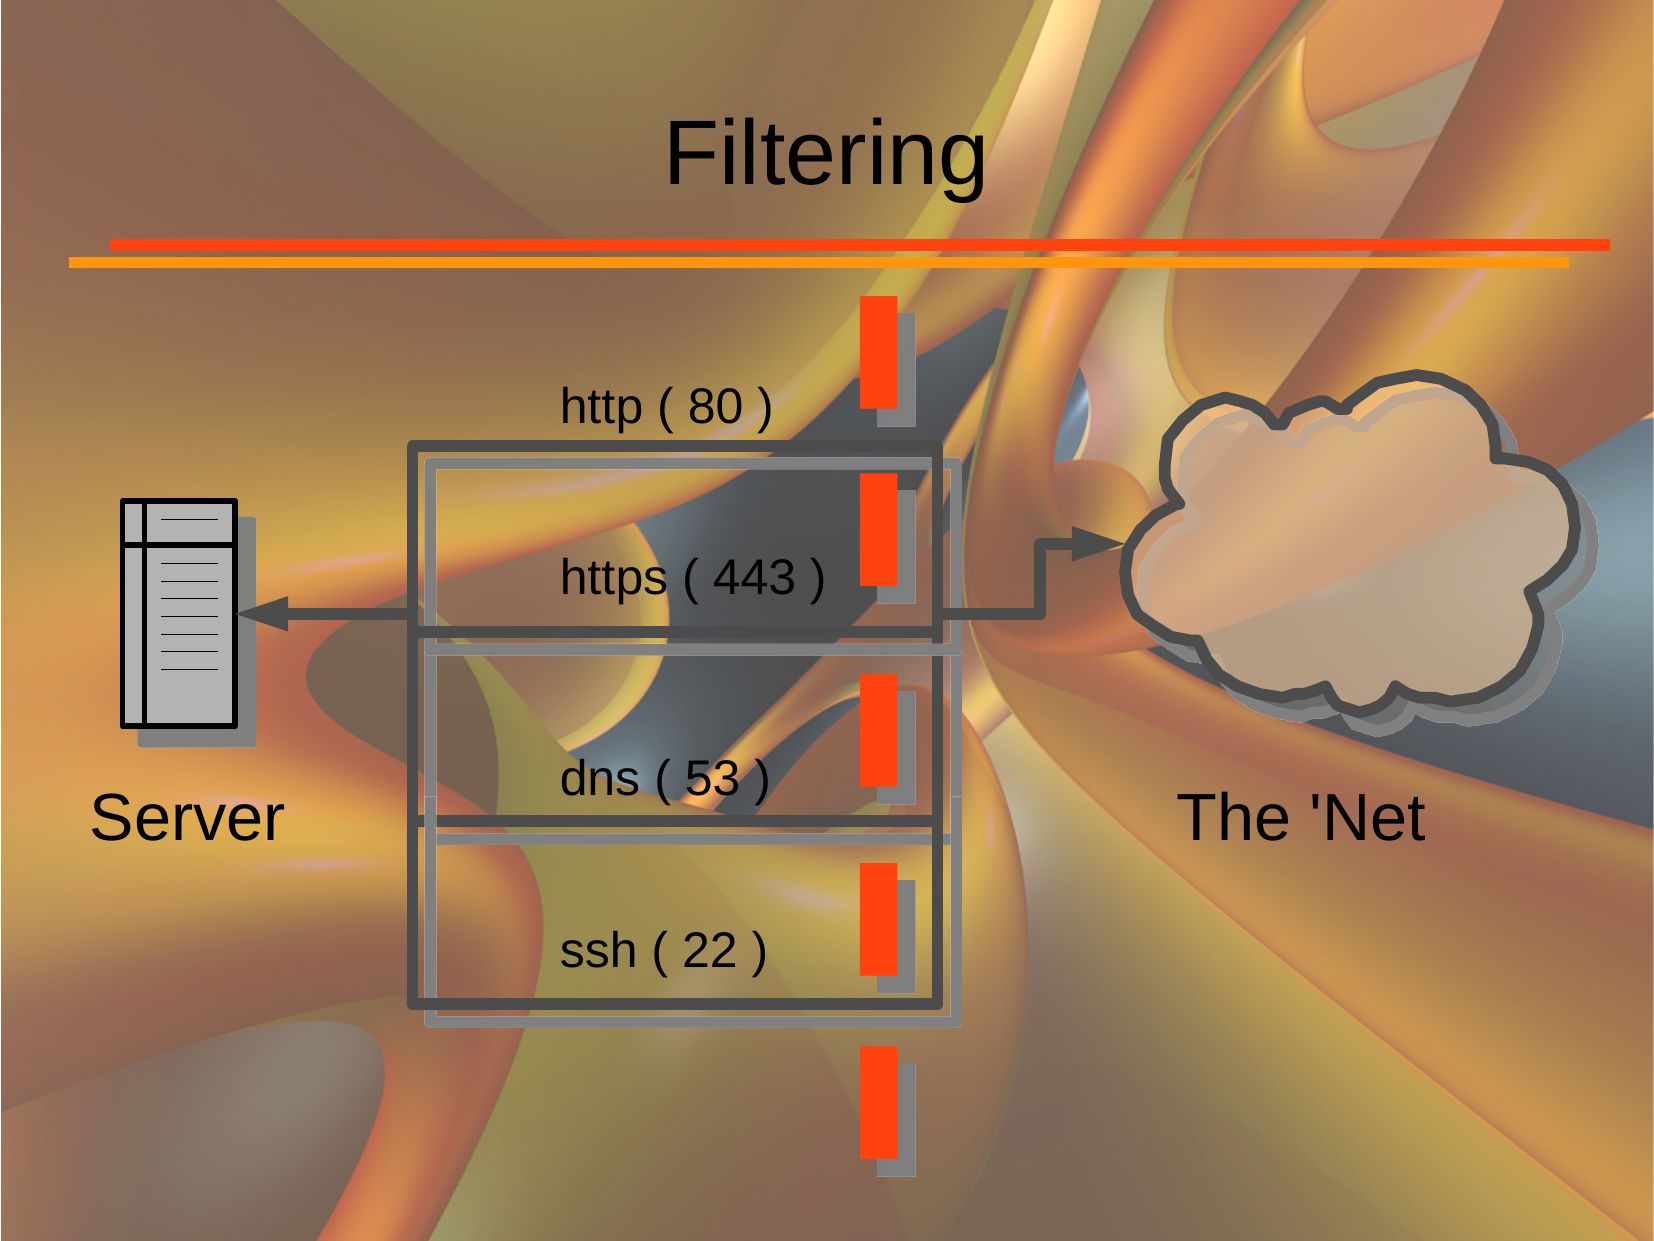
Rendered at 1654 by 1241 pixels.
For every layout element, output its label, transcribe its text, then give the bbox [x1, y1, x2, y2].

text_box dns ( 53 ) [545, 743, 787, 821]
text_box [859, 473, 898, 586]
text_box [1125, 375, 1576, 713]
text_box [859, 674, 898, 787]
text_box [859, 296, 898, 409]
text_box ssh ( 22 ) [545, 914, 784, 992]
text_box [859, 863, 898, 976]
text_box [860, 1046, 898, 1159]
title Filtering [82, 49, 1571, 257]
text_box The 'Net [1161, 772, 1442, 871]
text_box https ( 443 ) [545, 542, 842, 620]
text_box http ( 80 ) [545, 371, 790, 448]
text_box Server [75, 772, 302, 871]
text_box [122, 501, 236, 727]
